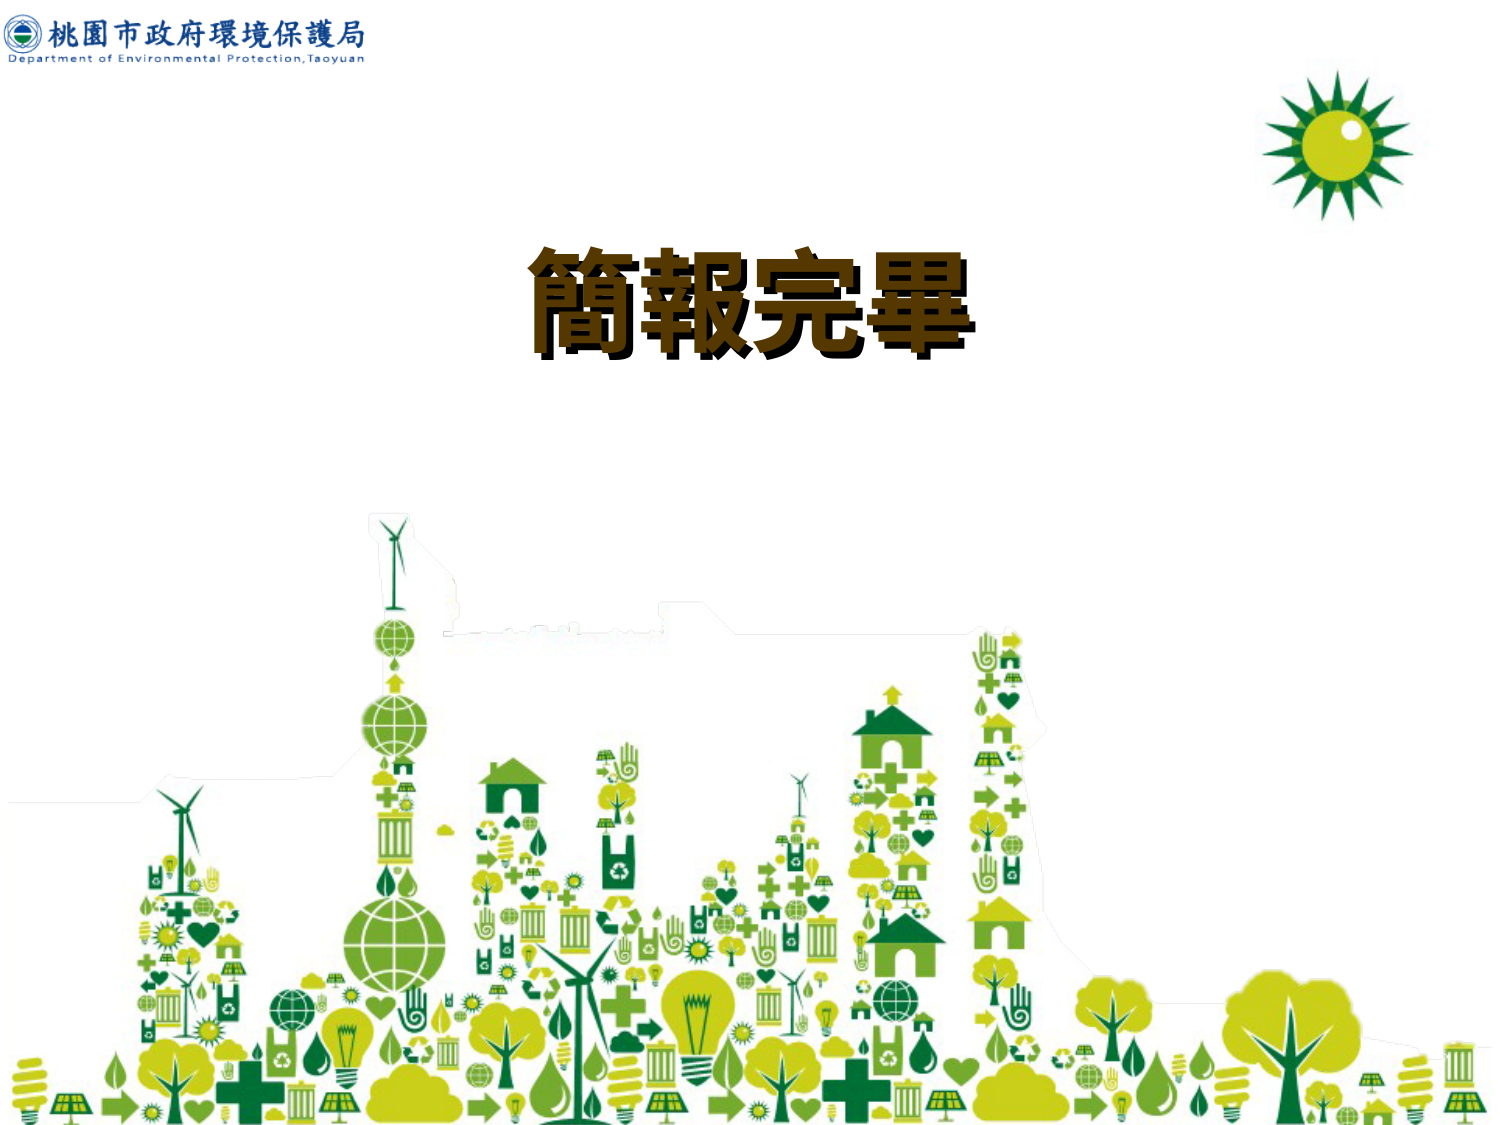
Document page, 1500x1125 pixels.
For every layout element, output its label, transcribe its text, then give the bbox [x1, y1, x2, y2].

text_box 簡報完畢 [129, 224, 1371, 374]
picture [0, 0, 367, 76]
picture [1244, 34, 1445, 245]
picture [8, 511, 1492, 1125]
